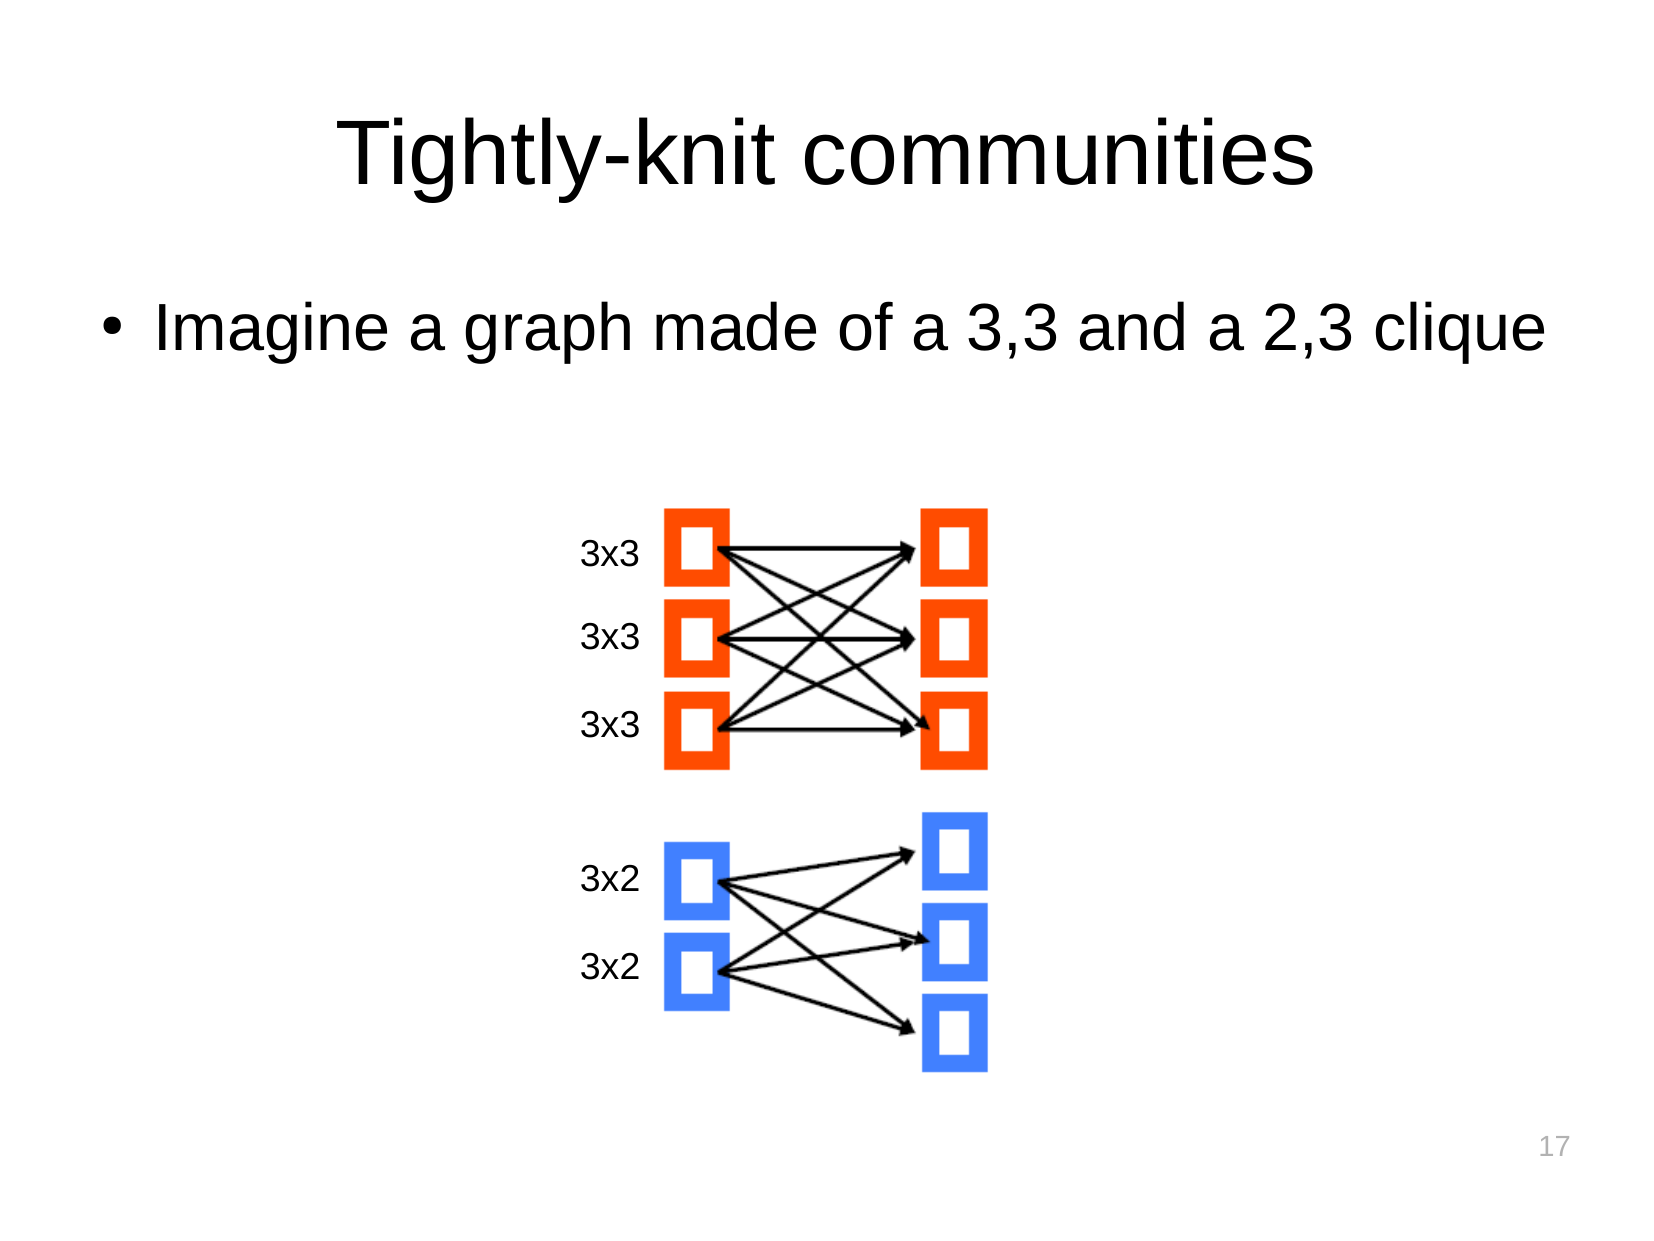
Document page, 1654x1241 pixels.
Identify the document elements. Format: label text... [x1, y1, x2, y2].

list Imagine a graph made of a 3,3 and a 2,3 clique [82, 290, 1571, 391]
title Tightly-knit communities [82, 49, 1571, 257]
text_box 3x3 [565, 607, 656, 665]
text_box 3x2 [565, 849, 656, 907]
text_box 3x2 [565, 938, 656, 996]
picture [630, 480, 1006, 1099]
text_box 3x3 [565, 525, 655, 582]
text_box 3x3 [565, 696, 656, 754]
